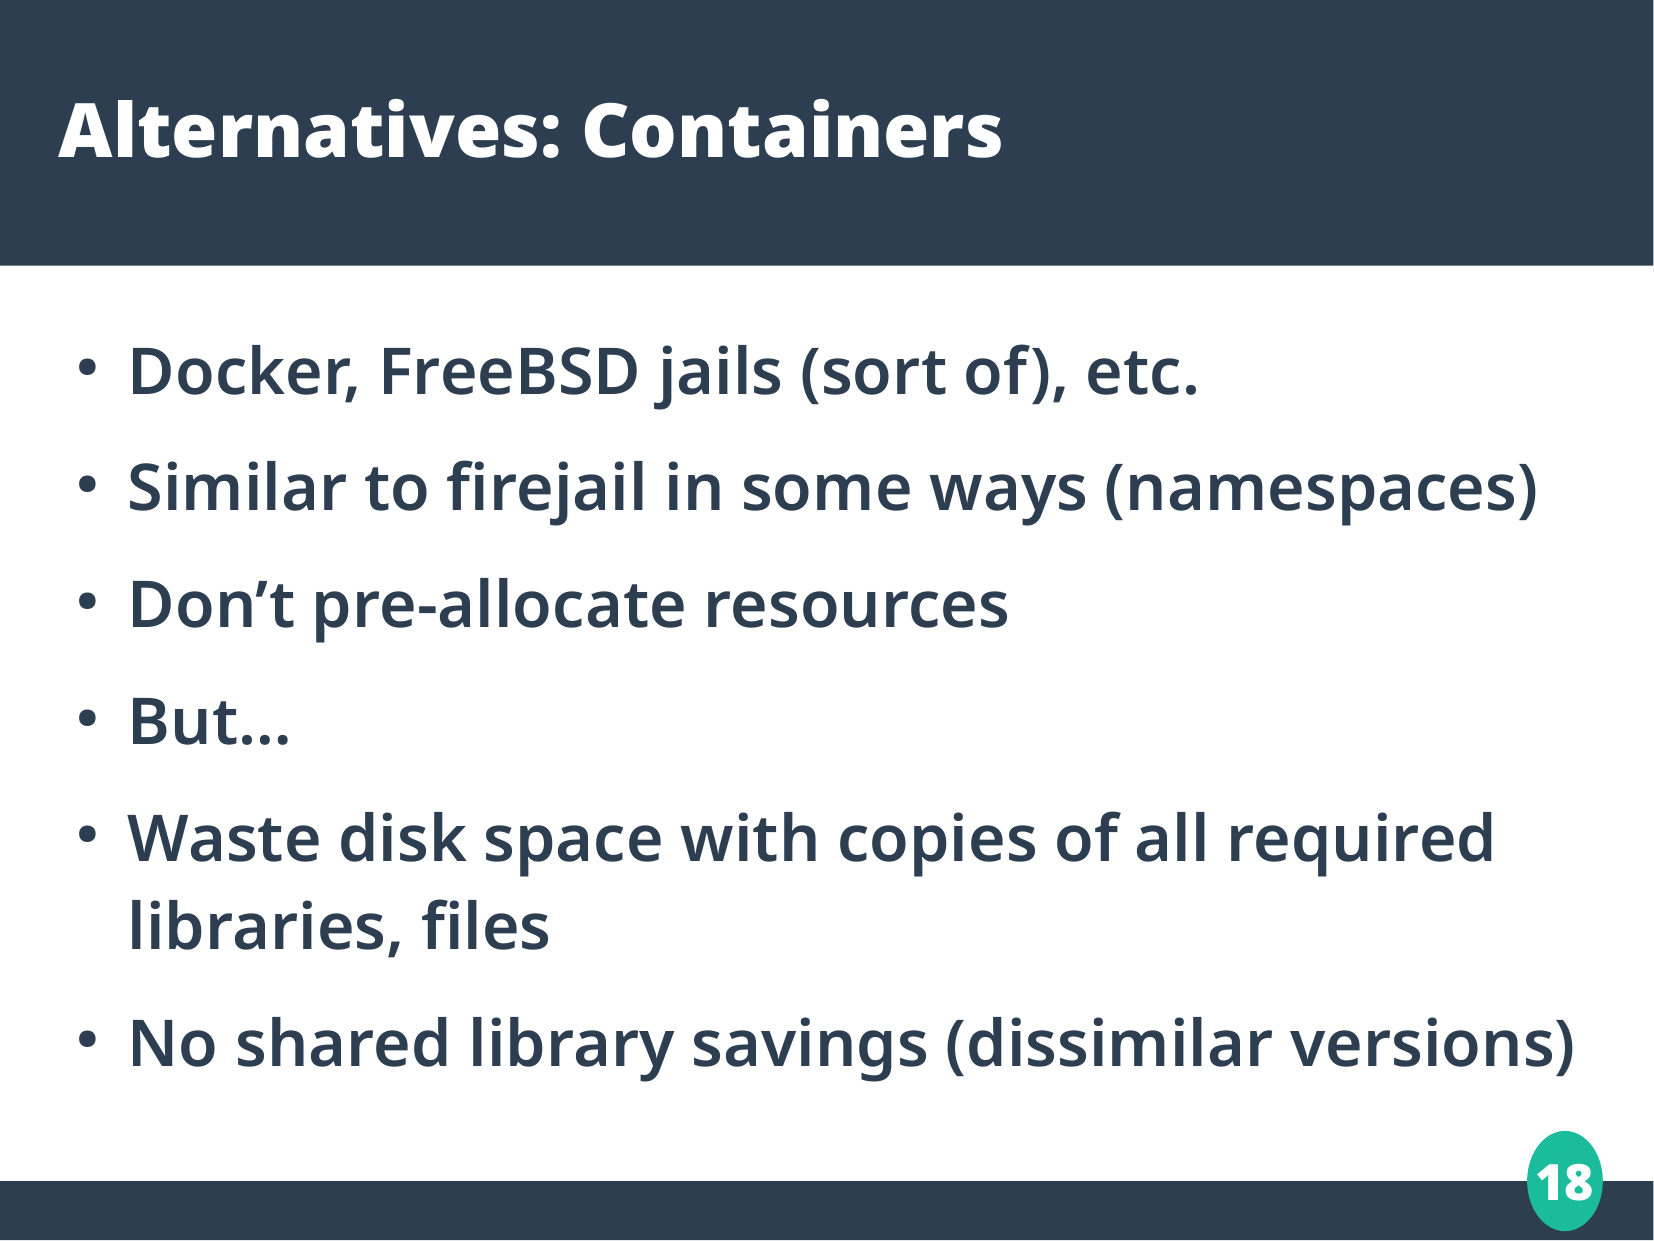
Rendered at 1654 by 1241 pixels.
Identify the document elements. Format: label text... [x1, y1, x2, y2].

list Docker, FreeBSD jails (sort of), etc. Similar to firejail in some ways (namespaces) Don’t pre-allocate resources But… Waste disk space with copies of all required libraries, files No shared library savings (dissimilar versions) [59, 324, 1595, 1152]
title Alternatives: Containers [59, 49, 1595, 207]
